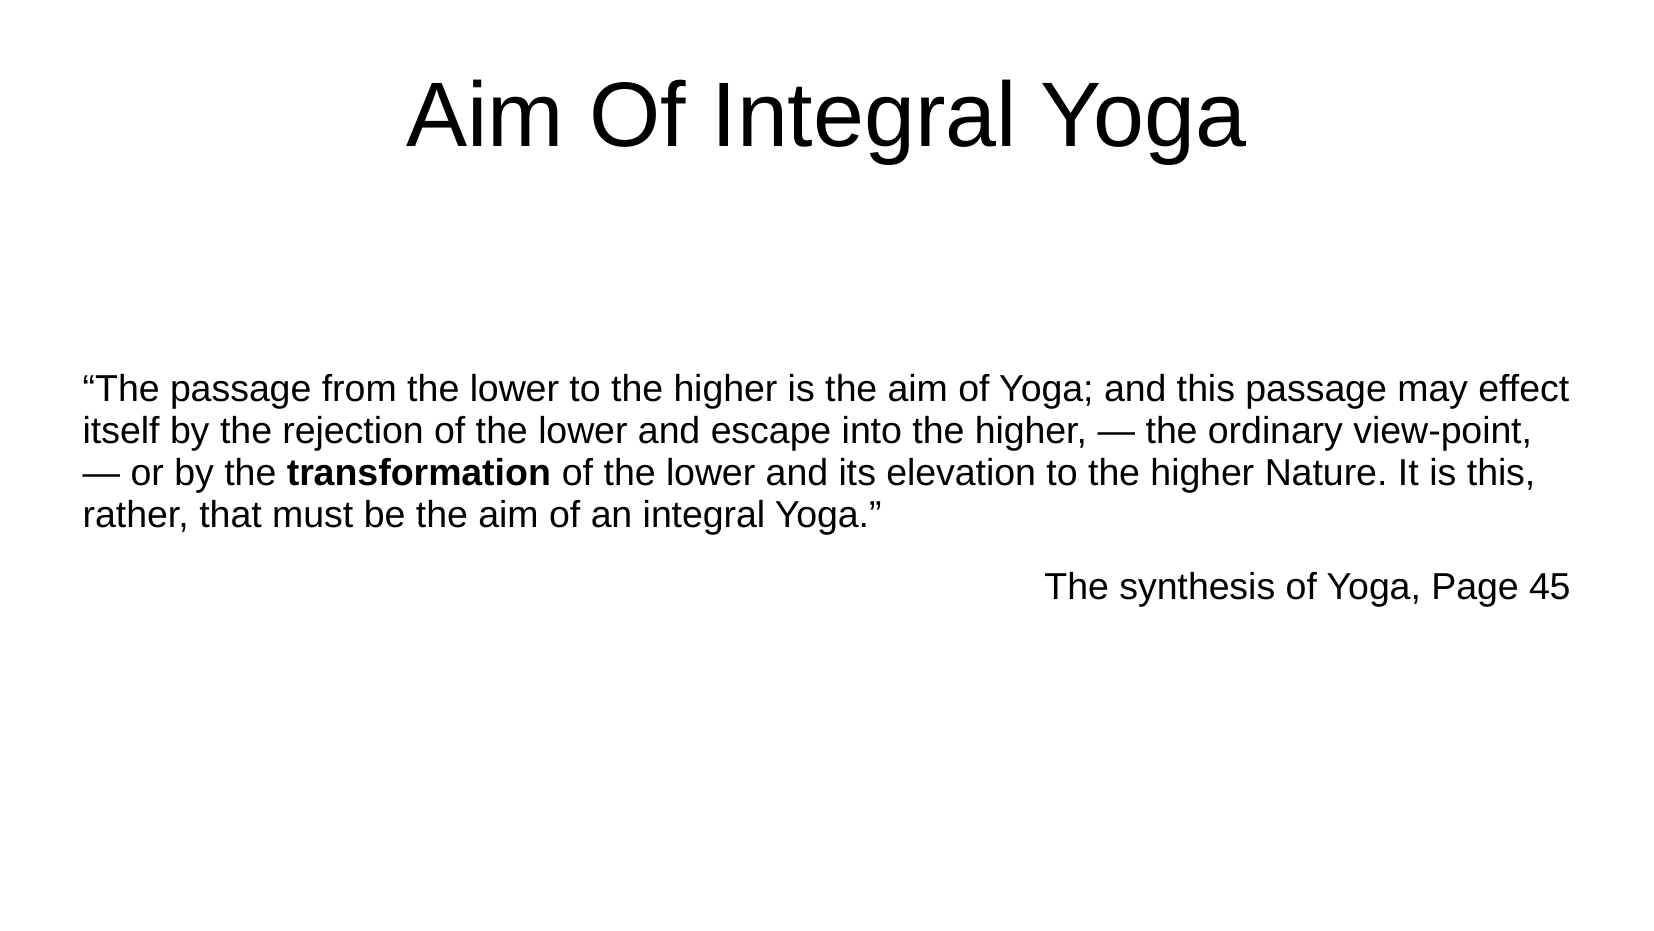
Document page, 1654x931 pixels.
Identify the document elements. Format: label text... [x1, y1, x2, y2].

title Aim Of Integral Yoga [82, 37, 1571, 193]
list “The passage from the lower to the higher is the aim of Yoga; and this passage may effect itself by the rejection of the lower and escape into the higher, — the ordinary view-point, — or by the transformation of the lower and its elevation to the higher Nature. It is this, rather, that must be the aim of an integral Yoga.” The synthesis of Yoga, Page 45 [82, 217, 1571, 758]
